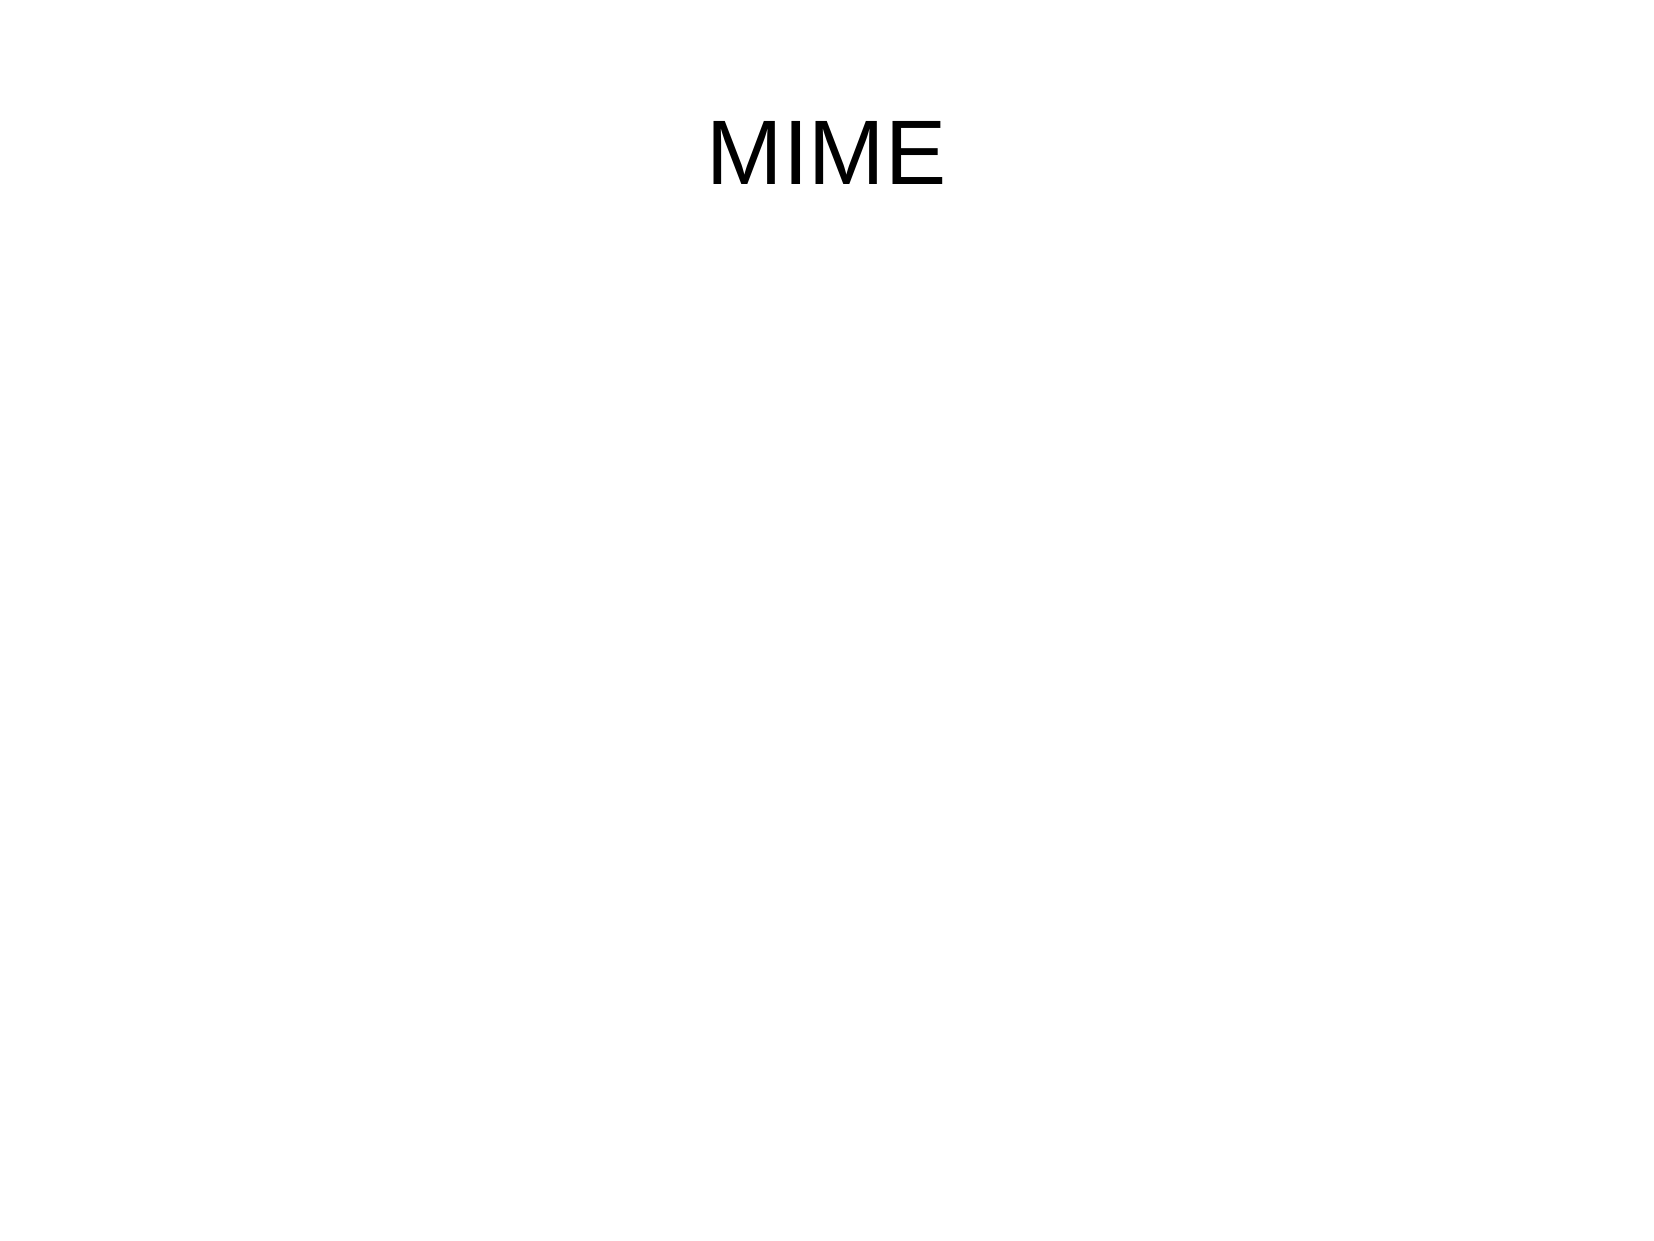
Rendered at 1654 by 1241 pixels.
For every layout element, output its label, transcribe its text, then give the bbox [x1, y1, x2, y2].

title MIME [82, 49, 1571, 257]
